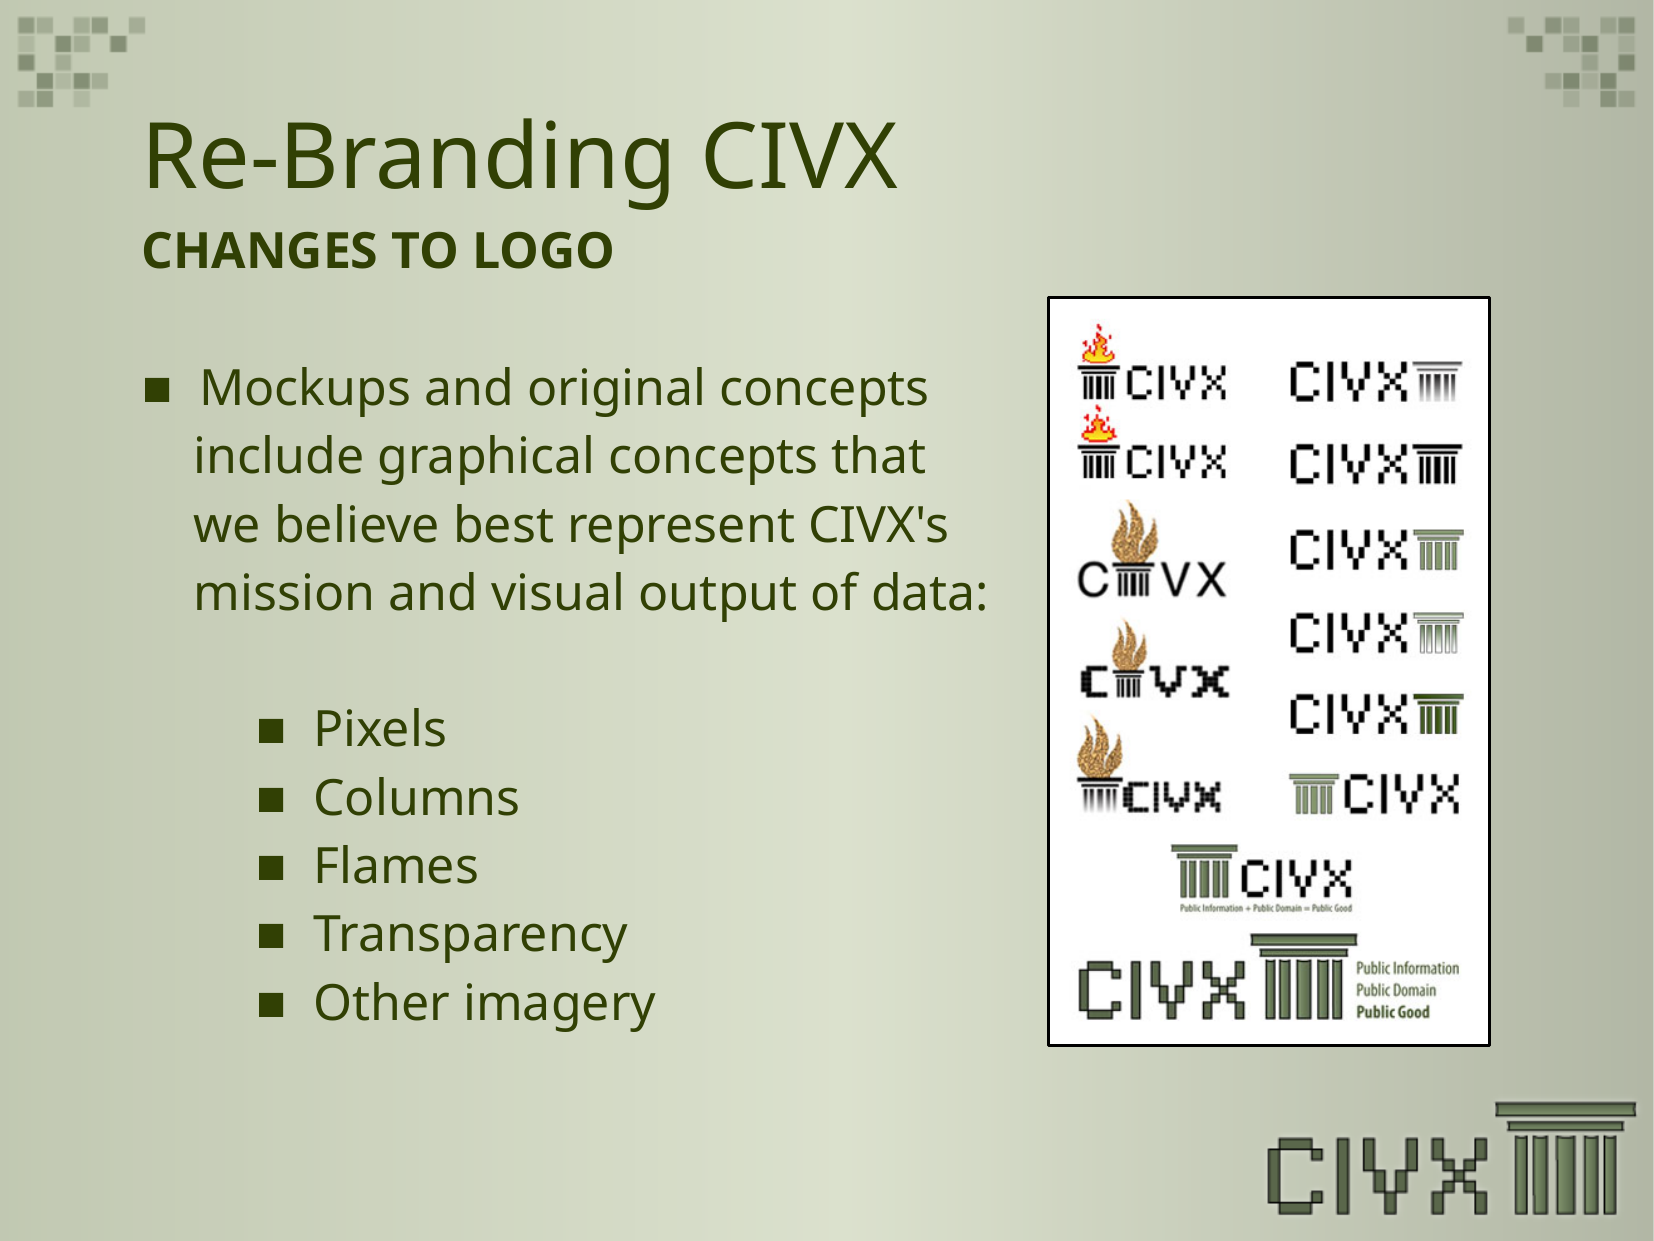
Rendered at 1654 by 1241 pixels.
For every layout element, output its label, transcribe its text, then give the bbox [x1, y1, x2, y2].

title Re-Branding CIVX [141, 56, 1630, 250]
subtitle CHANGES TO LOGO n Mockups and original concepts include graphical concepts that we believe best represent CIVX's mission and visual output of data: n Pixels n Columns n Flames n Transparency n Other imagery [141, 285, 1630, 1102]
picture [0, 0, 1654, 1241]
